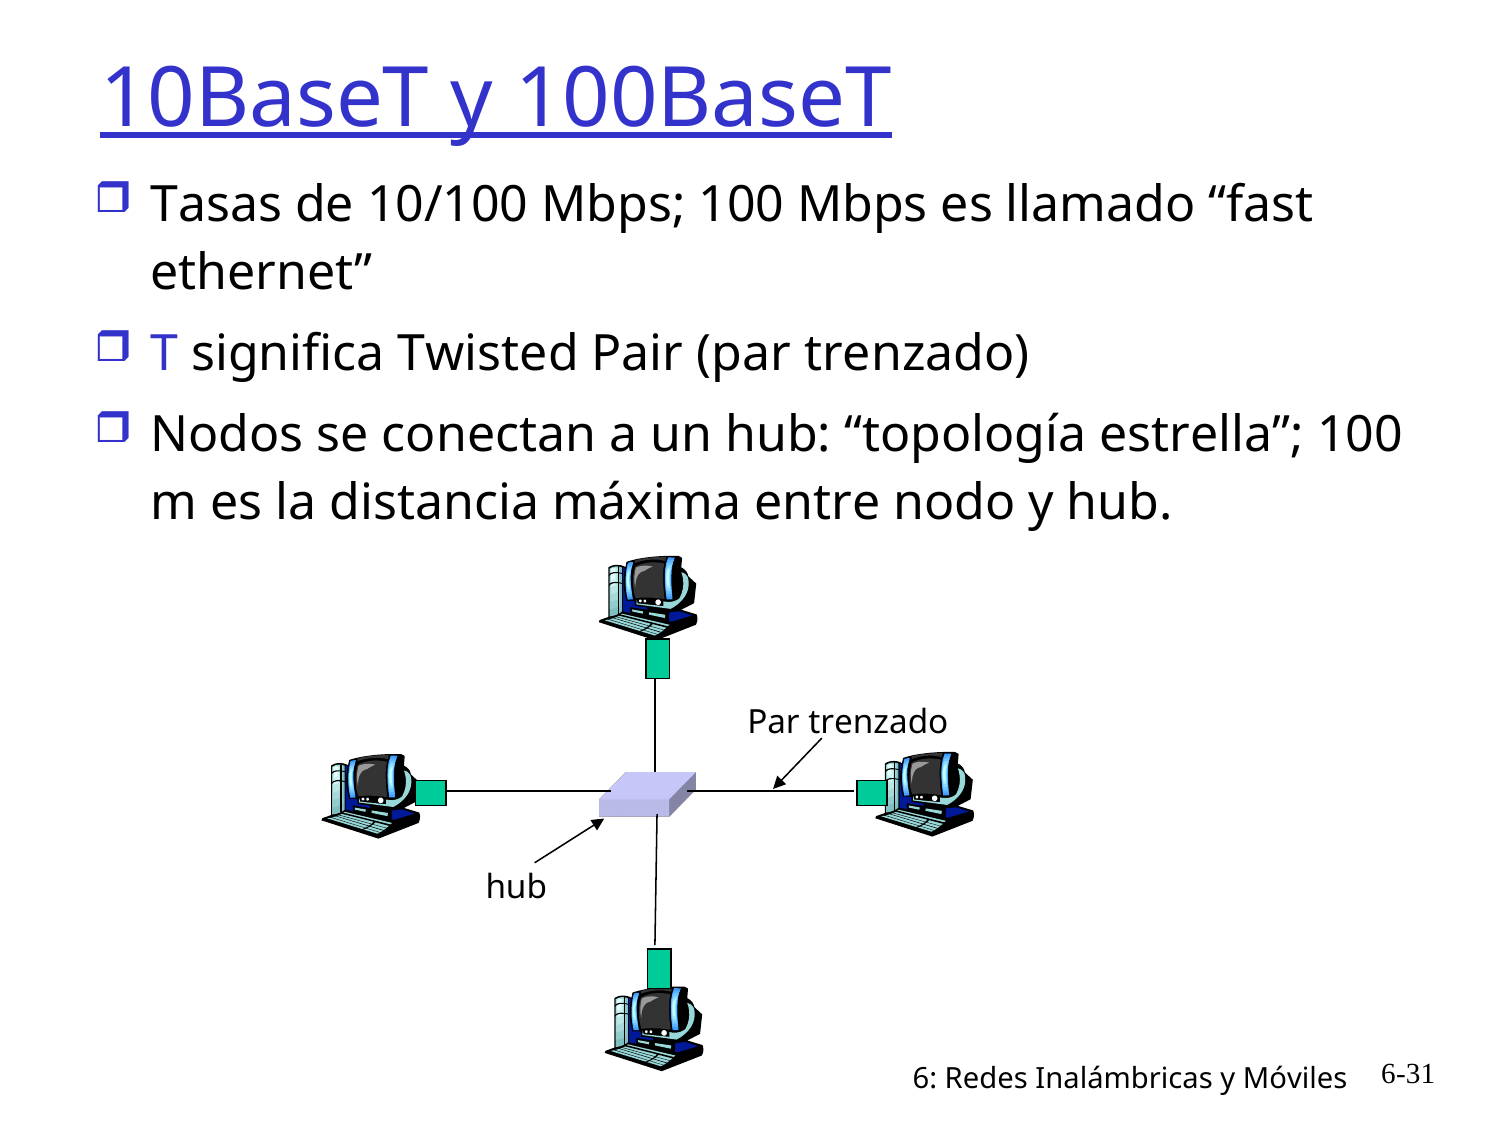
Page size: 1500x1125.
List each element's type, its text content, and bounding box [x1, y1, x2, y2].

picture [598, 555, 699, 641]
text_box hub [470, 857, 563, 913]
list Tasas de 10/100 Mbps; 100 Mbps es llamado “fast ethernet” T significa Twisted Pair (par trenzado) Nodos se conectan a un hub: “topología estrella”; 100 m es la distancia máxima entre nodo y hub. [79, 160, 1463, 505]
text_box [599, 772, 695, 816]
picture [321, 753, 422, 839]
picture [875, 751, 976, 837]
picture [604, 985, 705, 1072]
text_box [645, 638, 670, 679]
title 10BaseT y 100BaseT [85, 0, 1361, 160]
text_box Par trenzado [732, 692, 964, 749]
